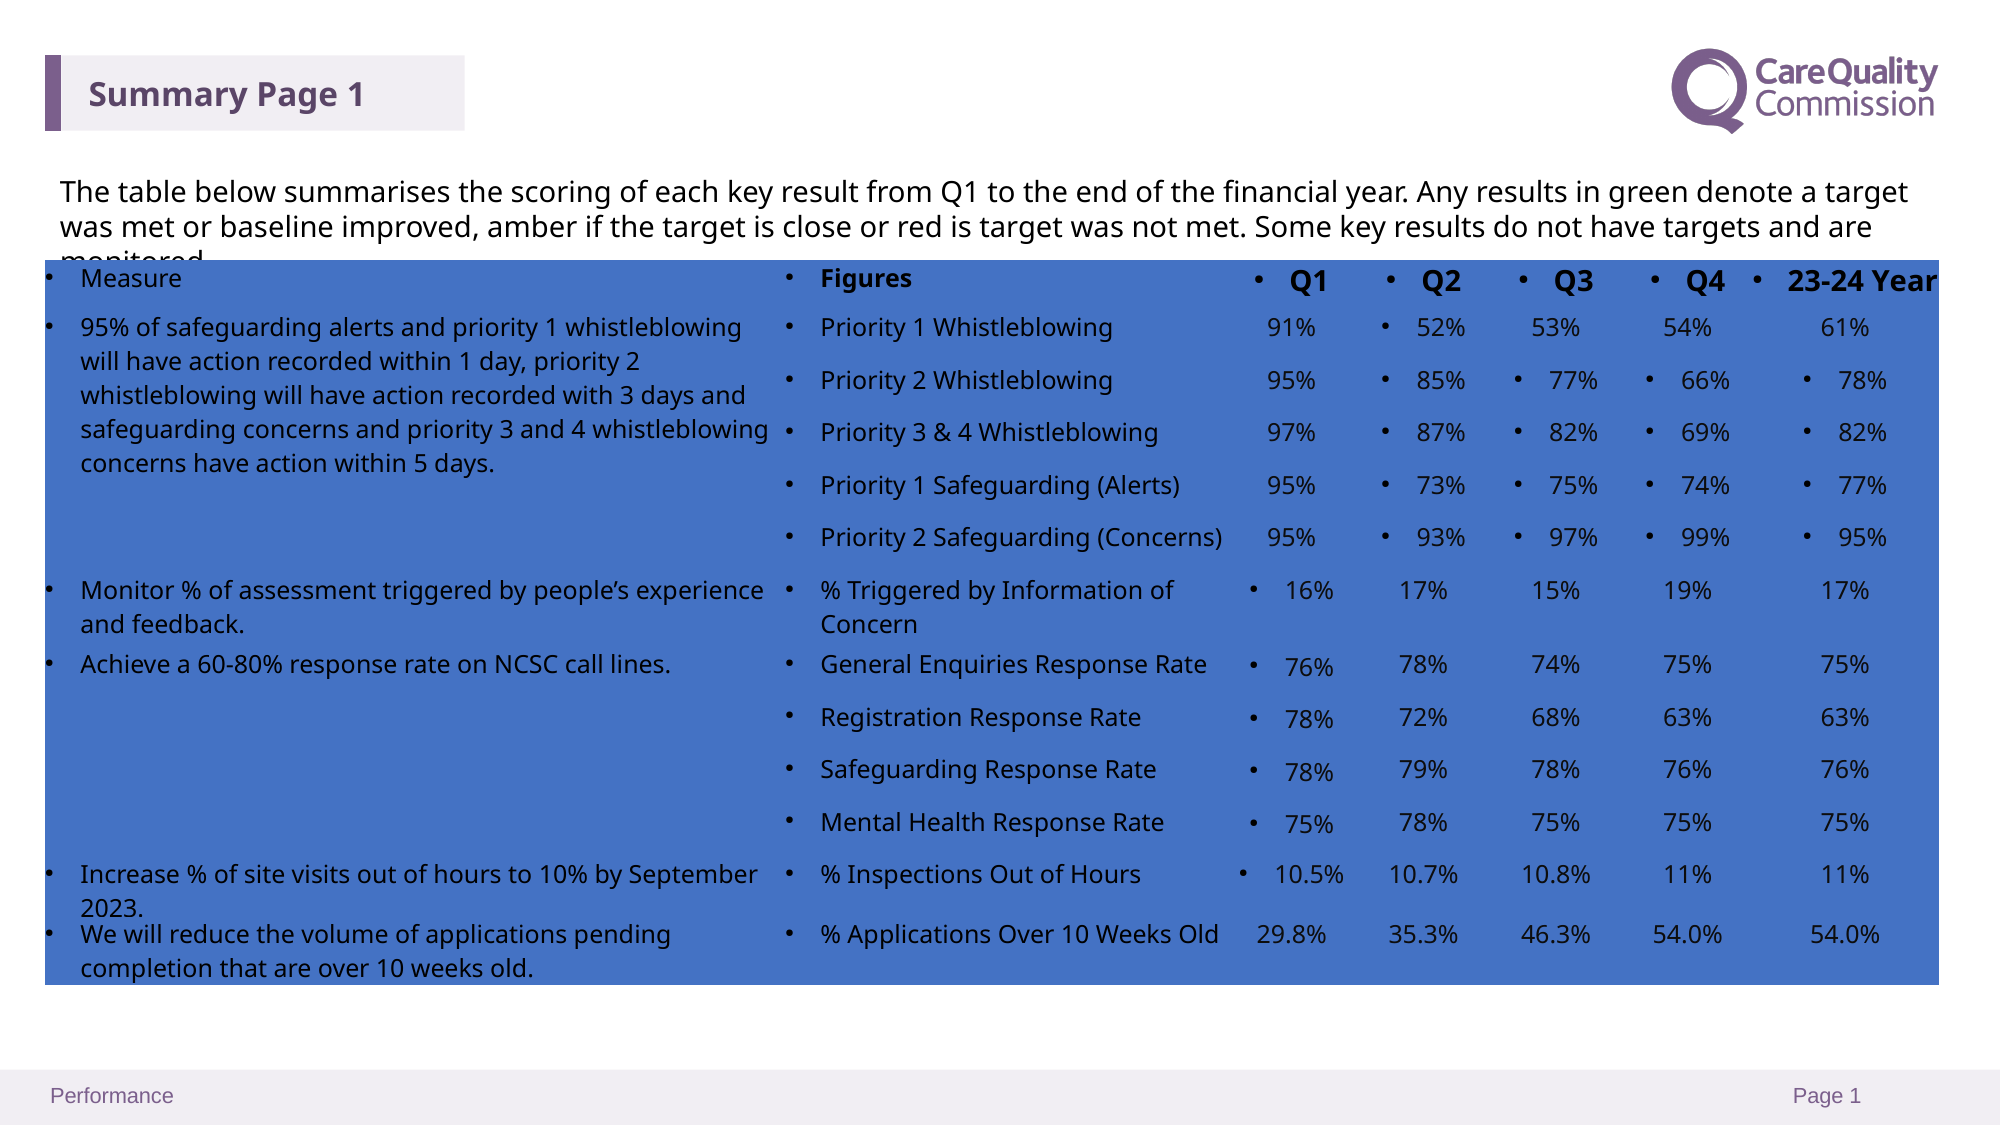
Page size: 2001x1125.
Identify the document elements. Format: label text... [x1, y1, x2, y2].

table_cell 99% [1624, 520, 1752, 573]
table_cell Achieve a 60-80% response rate on NCSC call lines. [45, 647, 785, 857]
table_cell 46.3% [1488, 917, 1624, 985]
table_cell Monitor % of assessment triggered by people’s experience and feedback. [45, 573, 785, 647]
table_cell 35.3% [1359, 917, 1488, 985]
table_cell 75% [1752, 647, 1939, 699]
table_header Figures [785, 260, 1225, 310]
table_cell We will reduce the volume of applications pending completion that are over 10 weeks old. [45, 917, 785, 985]
table_cell 54% [1624, 310, 1752, 363]
table_cell 74% [1488, 647, 1624, 699]
table_cell Priority 1 Safeguarding (Alerts) [785, 468, 1225, 520]
table_cell Safeguarding Response Rate [785, 752, 1225, 804]
text_box Performance [35, 1073, 218, 1117]
text_box The table below summarises the scoring of each key result from Q1 to the end of the financial year. Any results in green denote a target was met or baseline improved, amber if the target is close or red is target was not met. Some key results do not have targets and are monitored. [44, 165, 1939, 252]
table_cell 76% [1752, 752, 1939, 804]
table_cell 87% [1359, 415, 1488, 468]
table_header 23-24 Year [1752, 260, 1939, 310]
table_cell 82% [1488, 415, 1624, 468]
table_cell 97% [1488, 520, 1624, 573]
table_header Measure [45, 260, 785, 310]
table_cell 77% [1488, 363, 1624, 415]
table_cell 61% [1752, 310, 1939, 363]
table_cell 95% [1225, 468, 1359, 520]
table_cell 68% [1488, 699, 1624, 752]
table_header Q3 [1488, 260, 1624, 310]
table_cell 78% [1359, 647, 1488, 699]
table_cell 52% [1359, 310, 1488, 363]
table_cell 69% [1624, 415, 1752, 468]
table_cell Priority 1 Whistleblowing [785, 310, 1225, 363]
text_box [45, 55, 465, 131]
table_cell 82% [1752, 415, 1939, 468]
table_cell % Triggered by Information of Concern [785, 573, 1225, 647]
table_cell Priority 3 & 4 Whistleblowing [785, 415, 1225, 468]
table_cell 95% [1752, 520, 1939, 573]
table_cell 19% [1624, 573, 1752, 647]
table_cell 63% [1752, 699, 1939, 752]
table_cell Priority 2 Whistleblowing [785, 363, 1225, 415]
table_cell 10.8% [1488, 857, 1624, 917]
table_cell 66% [1624, 363, 1752, 415]
table_cell 78% [1488, 752, 1624, 804]
table_cell 78% [1359, 804, 1488, 857]
table_cell 75% [1488, 468, 1624, 520]
table_cell 73% [1359, 468, 1488, 520]
table_cell 76% [1624, 752, 1752, 804]
table_cell 75% [1488, 804, 1624, 857]
table_cell 11% [1624, 857, 1752, 917]
table_cell 74% [1624, 468, 1752, 520]
table_header Q1 [1225, 260, 1359, 310]
table_cell Priority 2 Safeguarding (Concerns) [785, 520, 1225, 573]
table_cell 77% [1752, 468, 1939, 520]
table_cell 75% [1624, 804, 1752, 857]
table_cell 10.5% [1225, 857, 1359, 917]
table_cell 85% [1359, 363, 1488, 415]
table_cell 76% [1225, 647, 1359, 699]
text_box [0, 1070, 2000, 1125]
table_cell 75% [1225, 804, 1359, 857]
table_cell 29.8% [1225, 917, 1359, 985]
table_cell General Enquiries Response Rate [785, 647, 1225, 699]
table_cell 15% [1488, 573, 1624, 647]
table_cell 16% [1225, 573, 1359, 647]
table_cell 11% [1752, 857, 1939, 917]
table_cell 91% [1225, 310, 1359, 363]
table_cell 95% of safeguarding alerts and priority 1 whistleblowing will have action recorded within 1 day, priority 2 whistleblowing will have action recorded with 3 days and safeguarding concerns and priority 3 and 4 whistleblowing concerns have action within 5 days. [45, 310, 785, 573]
table_cell 78% [1225, 752, 1359, 804]
table_cell 17% [1752, 573, 1939, 647]
table_cell 95% [1225, 520, 1359, 573]
table_cell 53% [1488, 310, 1624, 363]
table_cell Registration Response Rate [785, 699, 1225, 752]
table_header Q2 [1359, 260, 1488, 310]
table_cell 78% [1225, 699, 1359, 752]
table_cell Increase % of site visits out of hours to 10% by September 2023. [45, 857, 785, 917]
table_cell % Applications Over 10 Weeks Old [785, 917, 1225, 985]
table_cell 75% [1752, 804, 1939, 857]
picture [1671, 48, 1939, 134]
text_box Page 1 [1777, 1073, 1961, 1117]
table_cell 75% [1624, 647, 1752, 699]
table_cell 97% [1225, 415, 1359, 468]
table_cell 63% [1624, 699, 1752, 752]
table_cell 72% [1359, 699, 1488, 752]
table_header Q4 [1624, 260, 1752, 310]
table_cell Mental Health Response Rate [785, 804, 1225, 857]
table_cell 93% [1359, 520, 1488, 573]
table_cell 79% [1359, 752, 1488, 804]
table_cell 54.0% [1752, 917, 1939, 985]
title Summary Page 1 [73, 65, 507, 122]
table_cell 10.7% [1359, 857, 1488, 917]
table_cell 17% [1359, 573, 1488, 647]
table_cell % Inspections Out of Hours [785, 857, 1225, 917]
table_cell 54.0% [1624, 917, 1752, 985]
table_cell 78% [1752, 363, 1939, 415]
table_cell 95% [1225, 363, 1359, 415]
